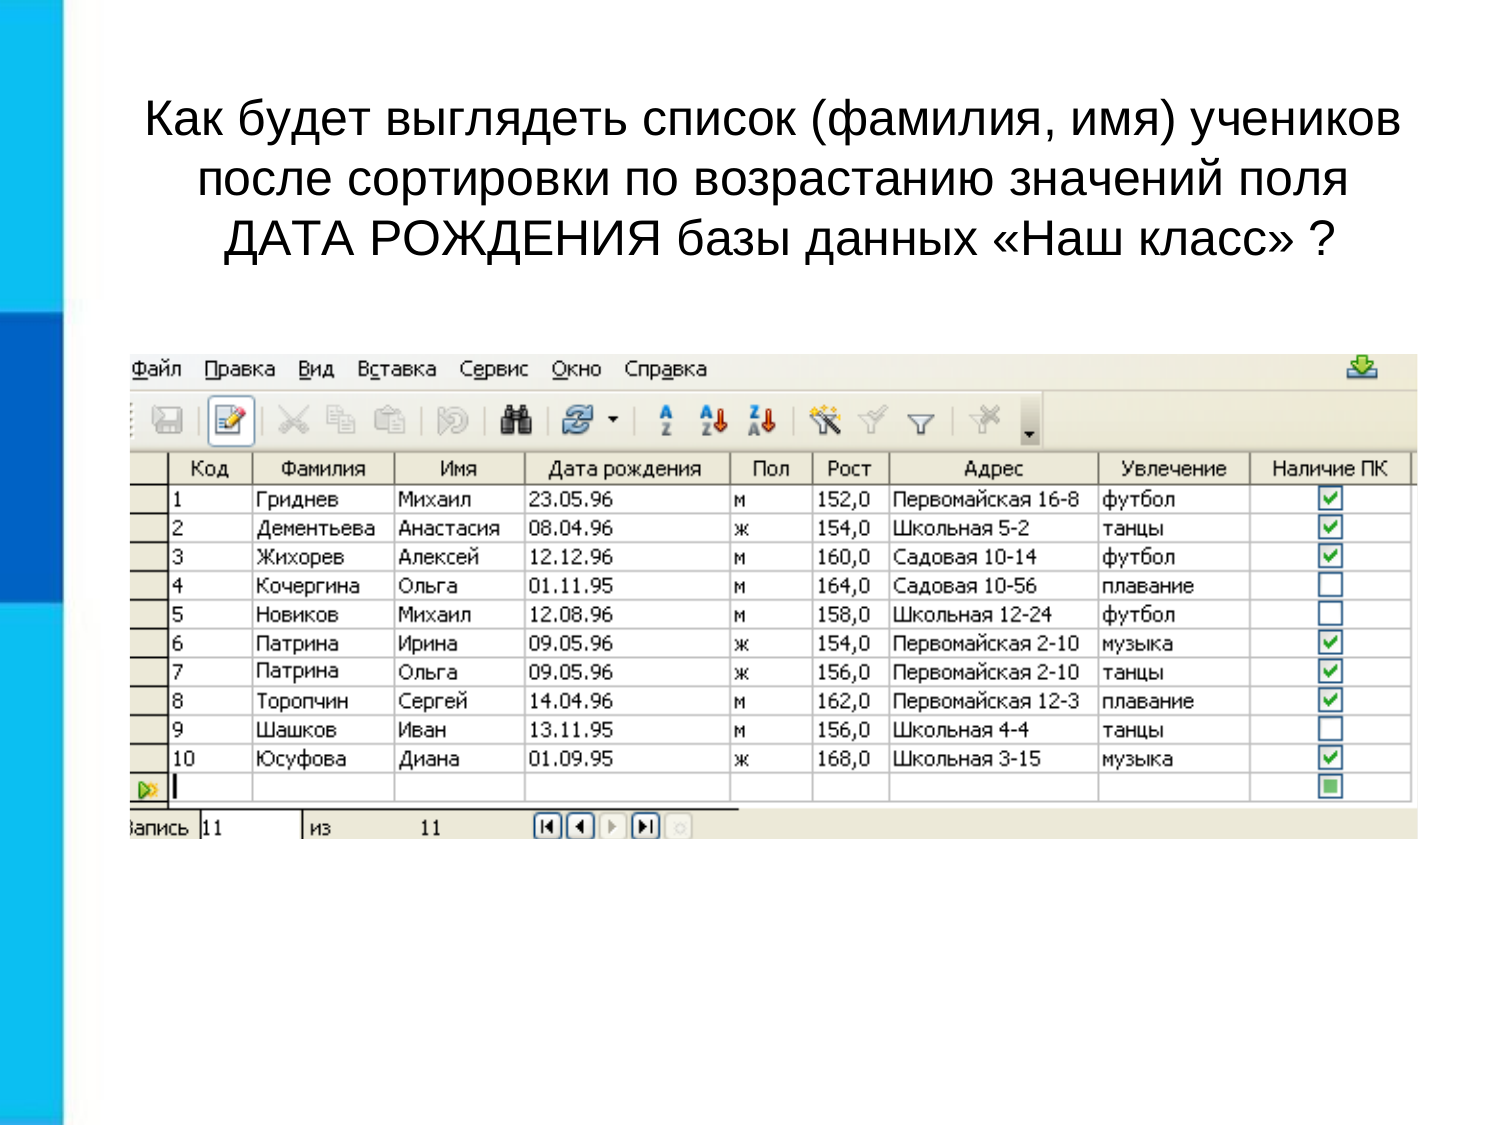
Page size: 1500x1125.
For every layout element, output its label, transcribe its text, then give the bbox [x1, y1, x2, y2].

picture [0, 0, 1500, 1125]
text_box Как будет выглядеть список (фамилия, имя) учеников после сортировки по возрастанию значений поля ДАТА РОЖДЕНИЯ базы данных «Наш класс» ? [88, 78, 1459, 274]
